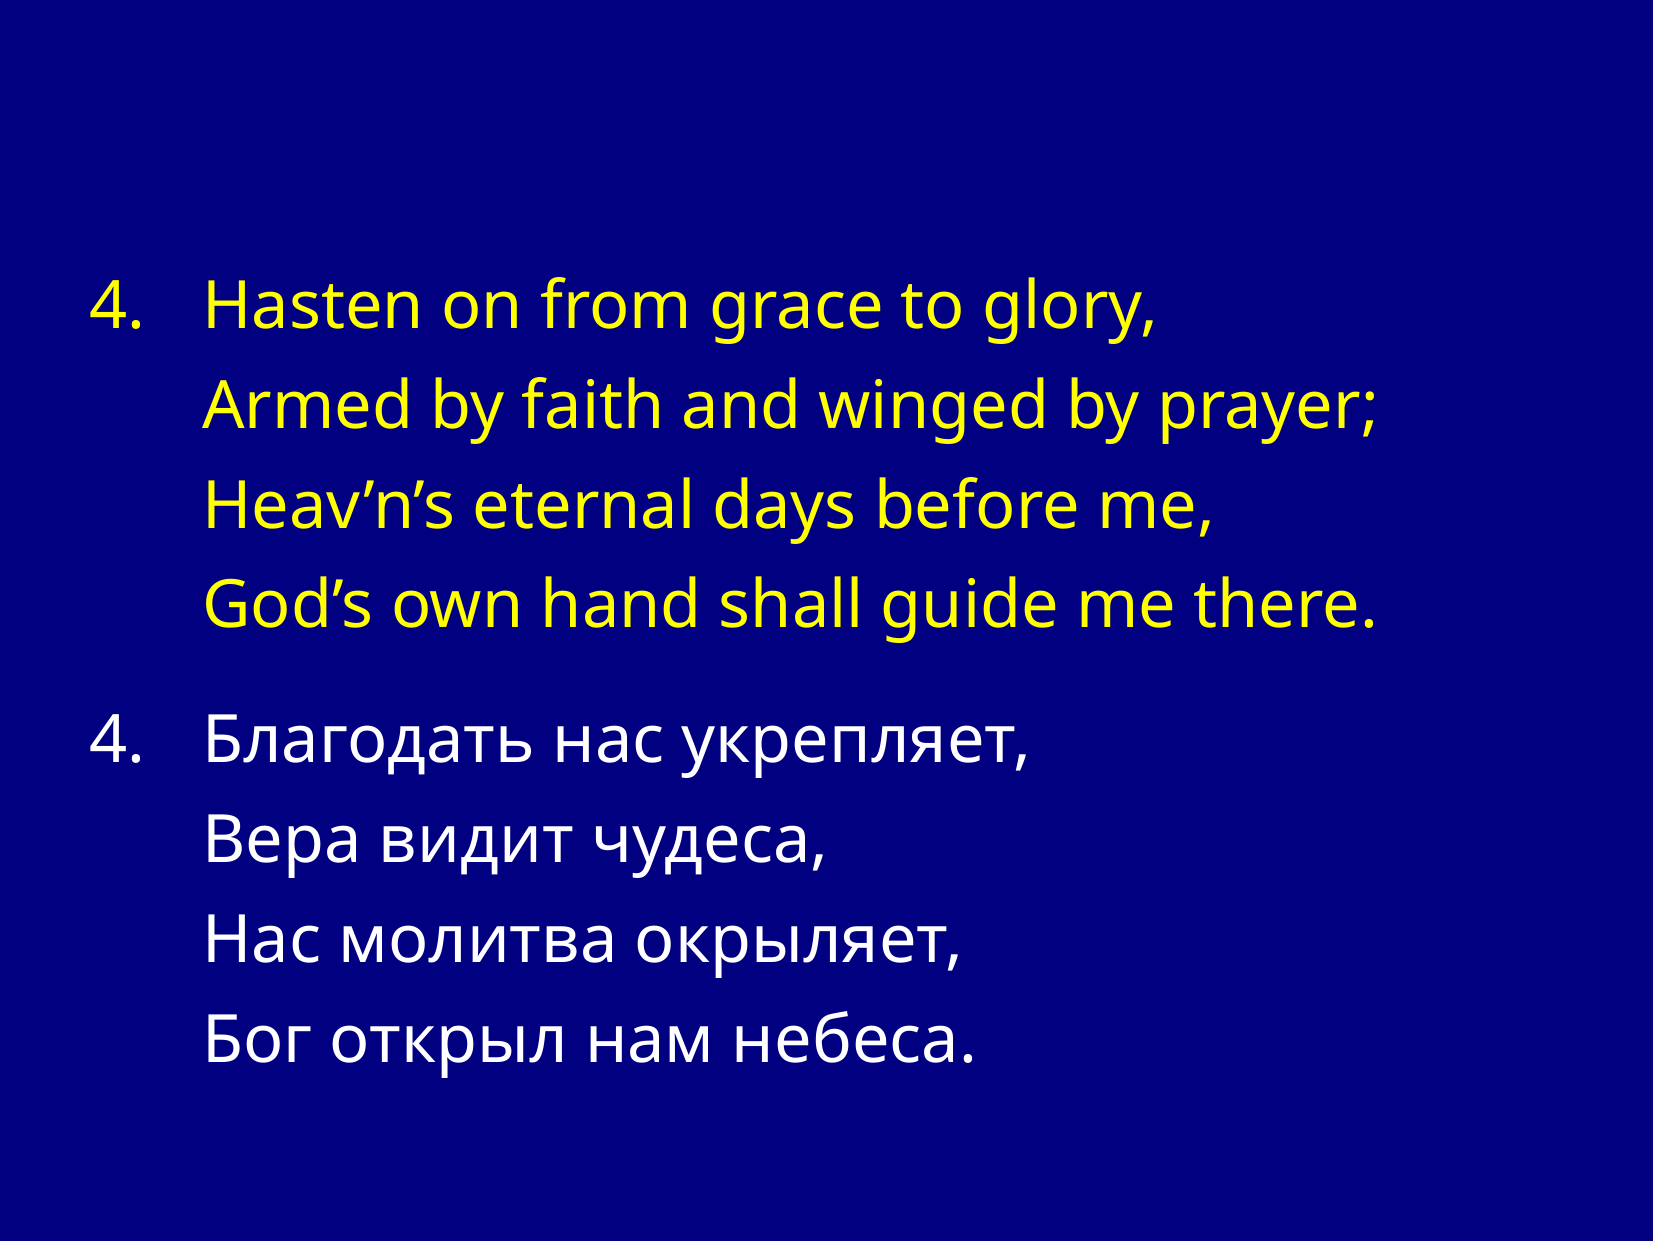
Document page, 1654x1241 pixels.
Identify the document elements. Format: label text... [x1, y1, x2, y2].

text_box 4. Благодать нас укрепляет, Вера видит чудеса, Нас молитва окрыляет, Бог открыл нам небеса. [75, 675, 1576, 1163]
text_box 4. Hasten on from grace to glory, Armed by faith and winged by prayer; Heav’n’s eternal days before me, God’s own hand shall guide me there. [75, 150, 1576, 638]
